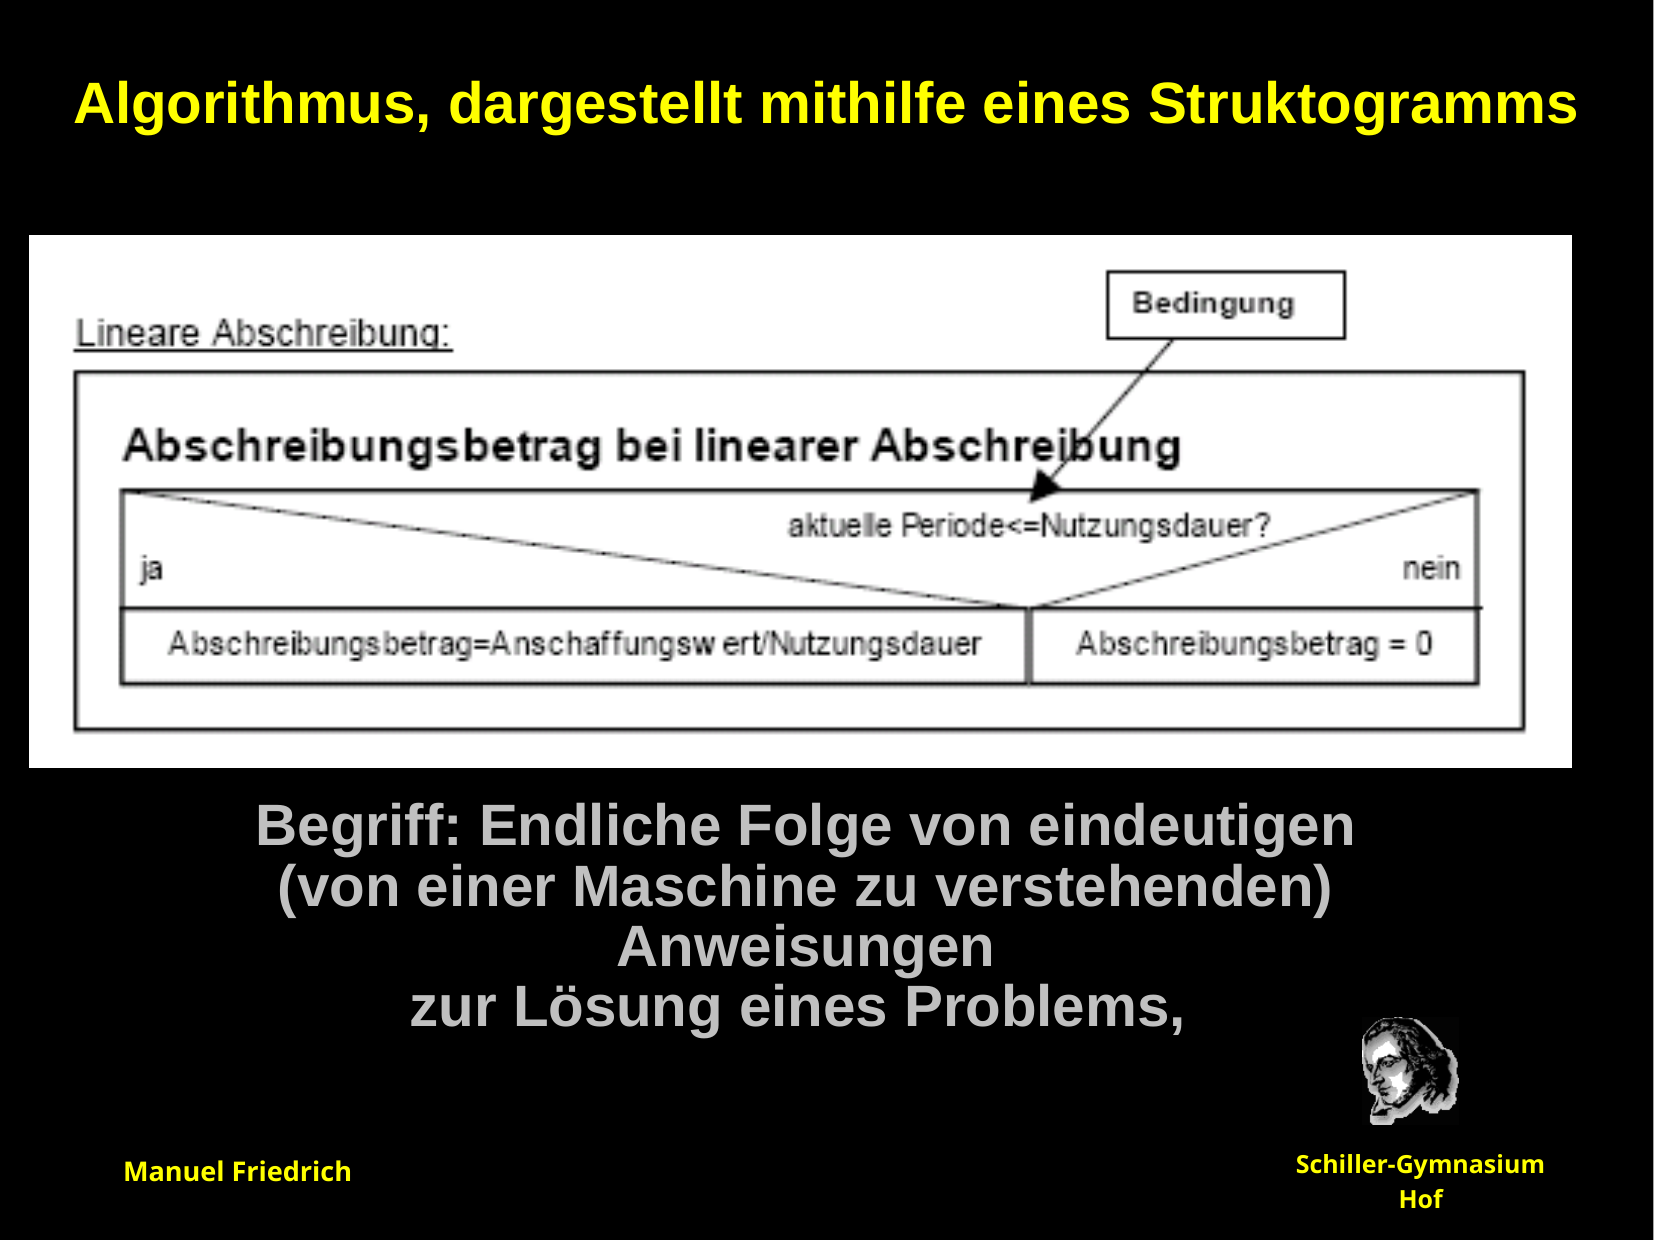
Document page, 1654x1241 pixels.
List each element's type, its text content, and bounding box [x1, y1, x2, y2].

text_box Begriff: Endliche Folge von eindeutigen (von einer Maschine zu verstehenden) Anweisungen zur Lösung eines Problems, [255, 797, 1357, 1040]
picture [1362, 1017, 1459, 1126]
text_box Algorithmus, dargestellt mithilfe eines Struktogramms [73, 75, 1581, 257]
picture [29, 235, 1572, 768]
text_box Schiller-Gymnasium Hof [1295, 1145, 1546, 1216]
text_box Manuel Friedrich [123, 1151, 353, 1191]
